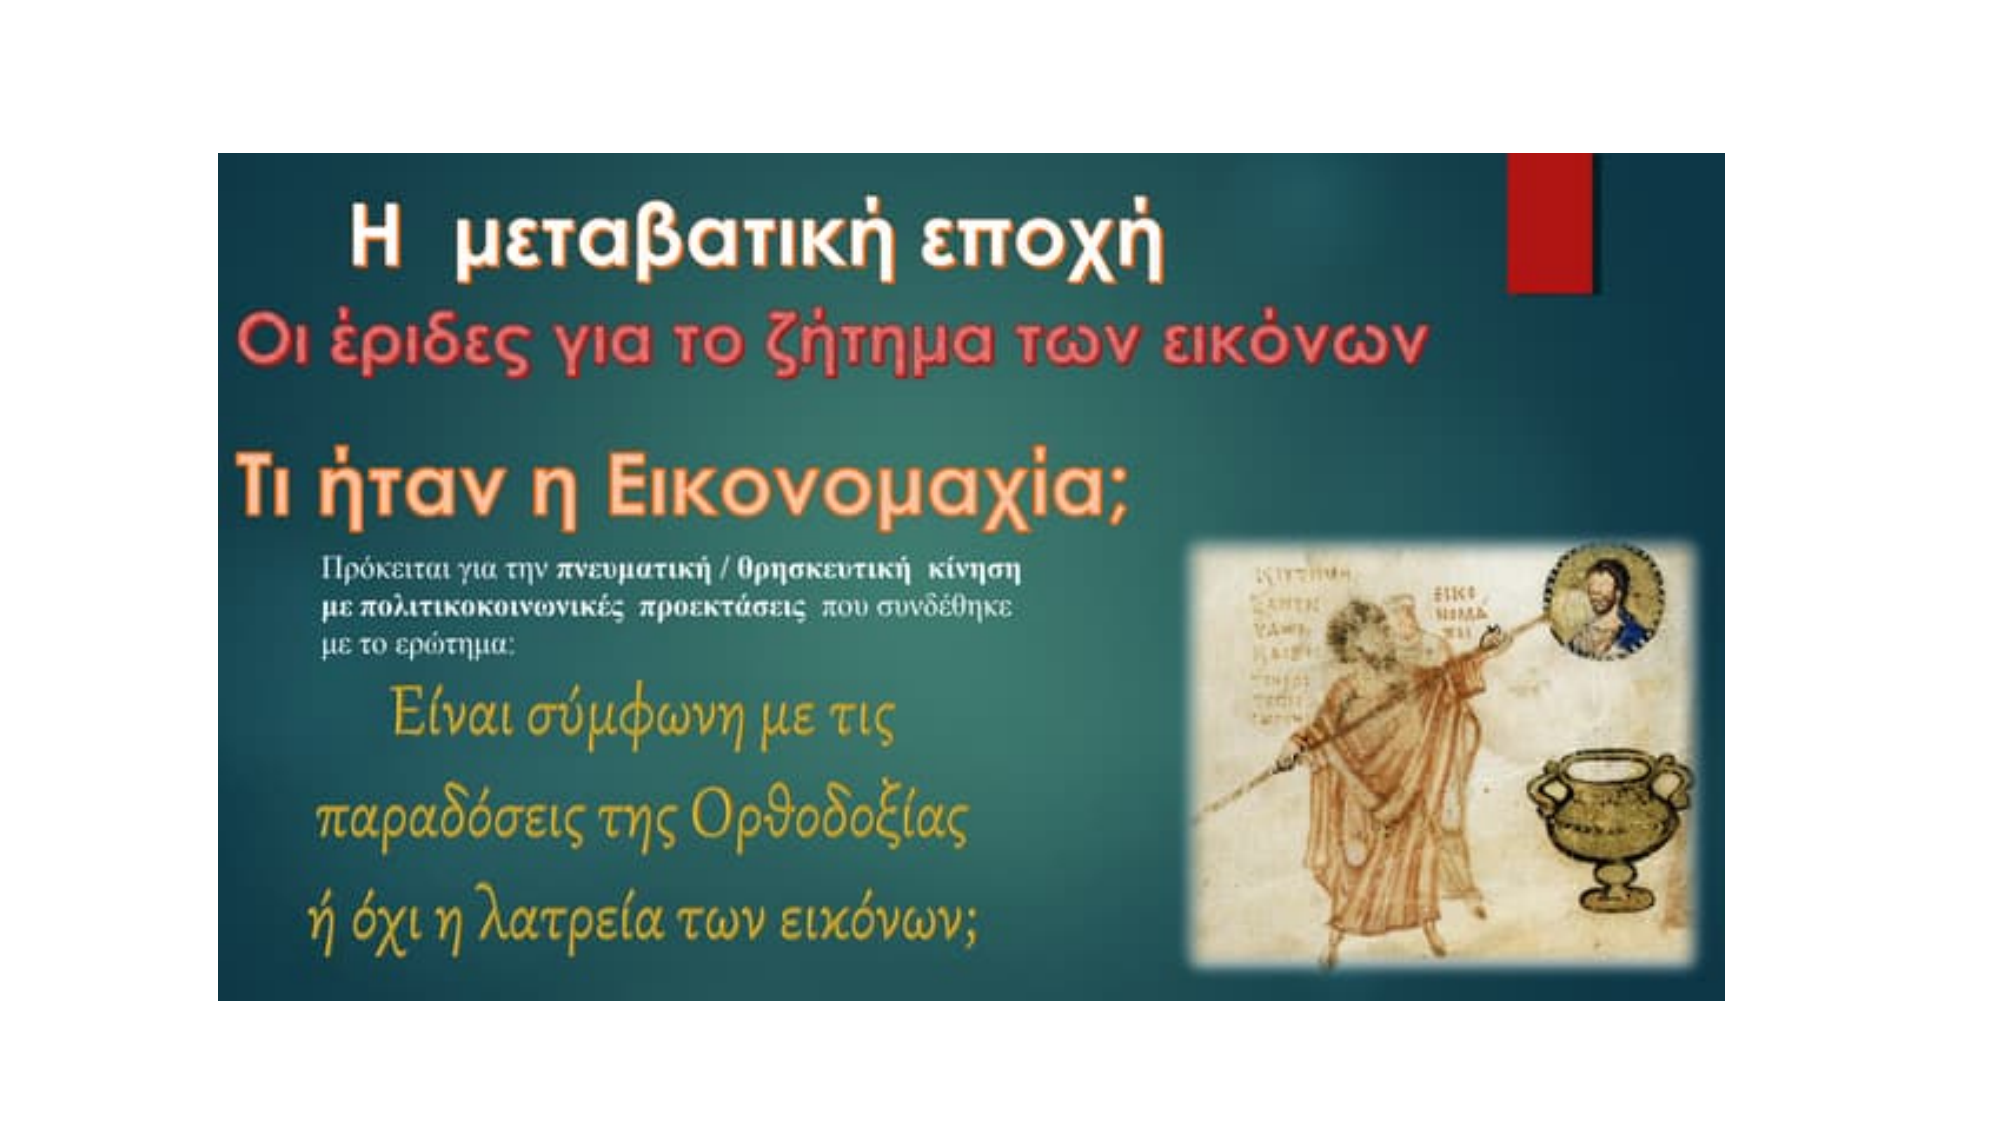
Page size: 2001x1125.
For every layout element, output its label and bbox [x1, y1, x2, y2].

picture [218, 153, 1725, 1001]
